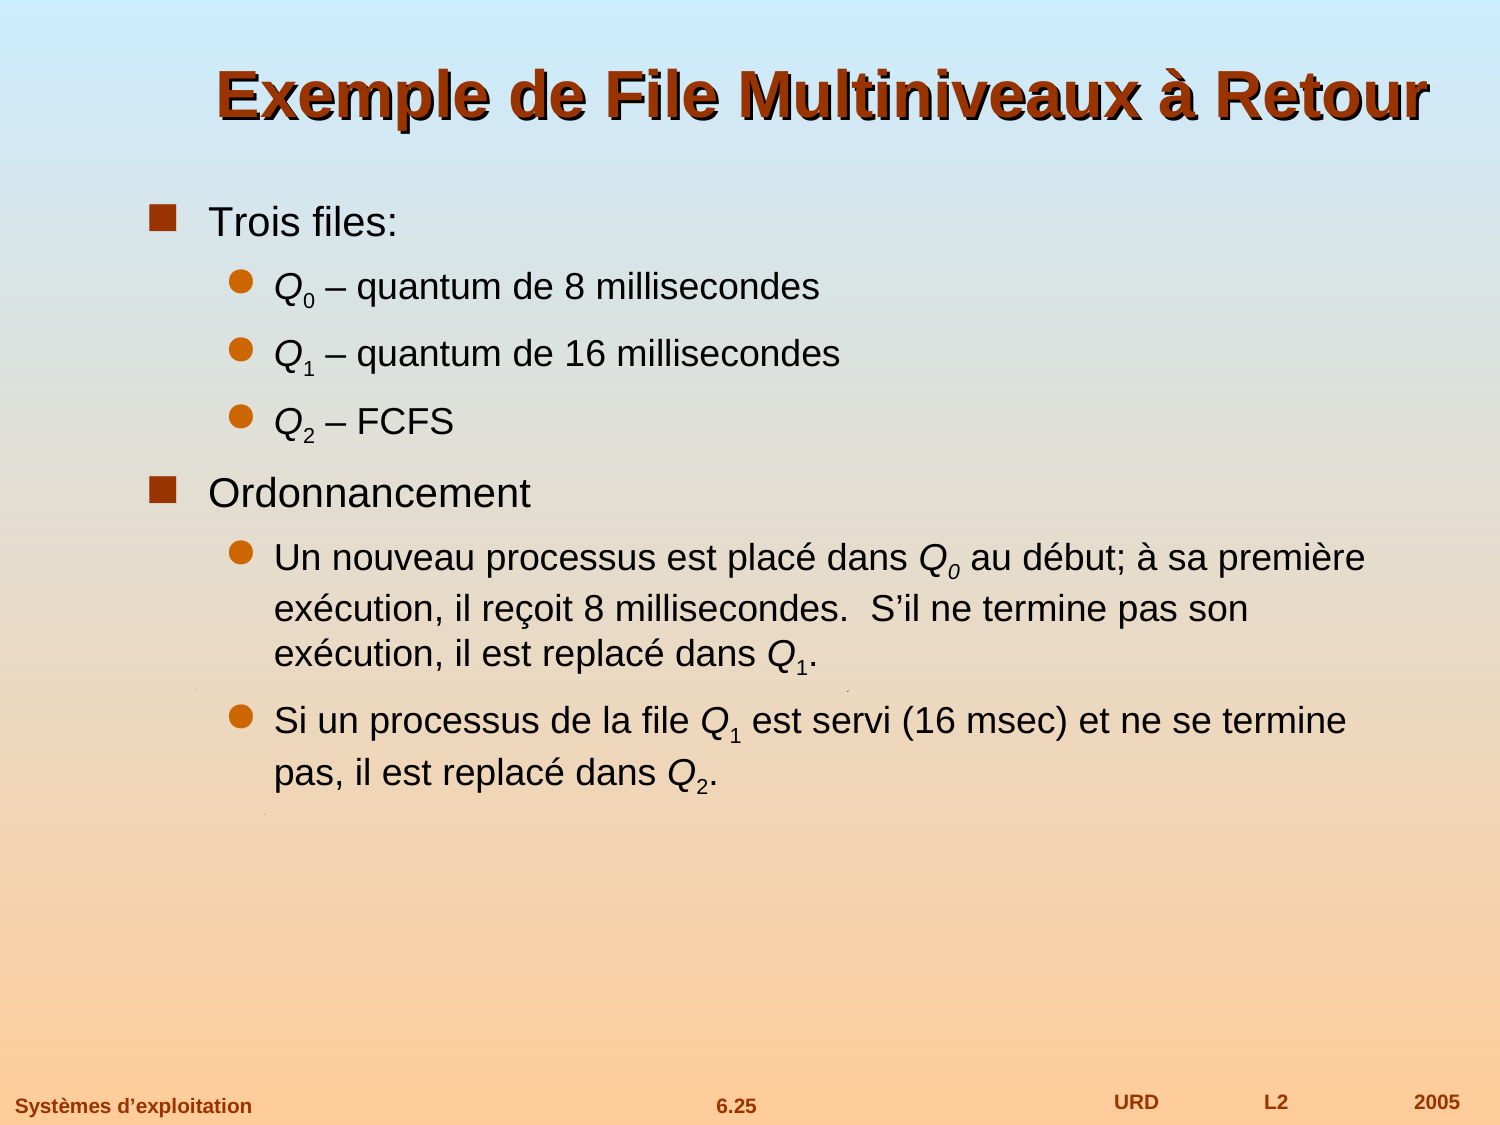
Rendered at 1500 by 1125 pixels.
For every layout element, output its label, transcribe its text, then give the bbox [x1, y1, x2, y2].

title Exemple de File Multiniveaux à Retour [185, 0, 1461, 139]
list Trois files: Q0 – quantum de 8 millisecondes Q1 – quantum de 16 millisecondes Q2 – FCFS Ordonnancement Un nouveau processus est placé dans Q0 au début; à sa première exécution, il reçoit 8 millisecondes. S’il ne termine pas son exécution, il est replacé dans Q1. Si un processus de la file Q1 est servi (16 msec) et ne se termine pas, il est replacé dans Q2. [137, 187, 1426, 988]
